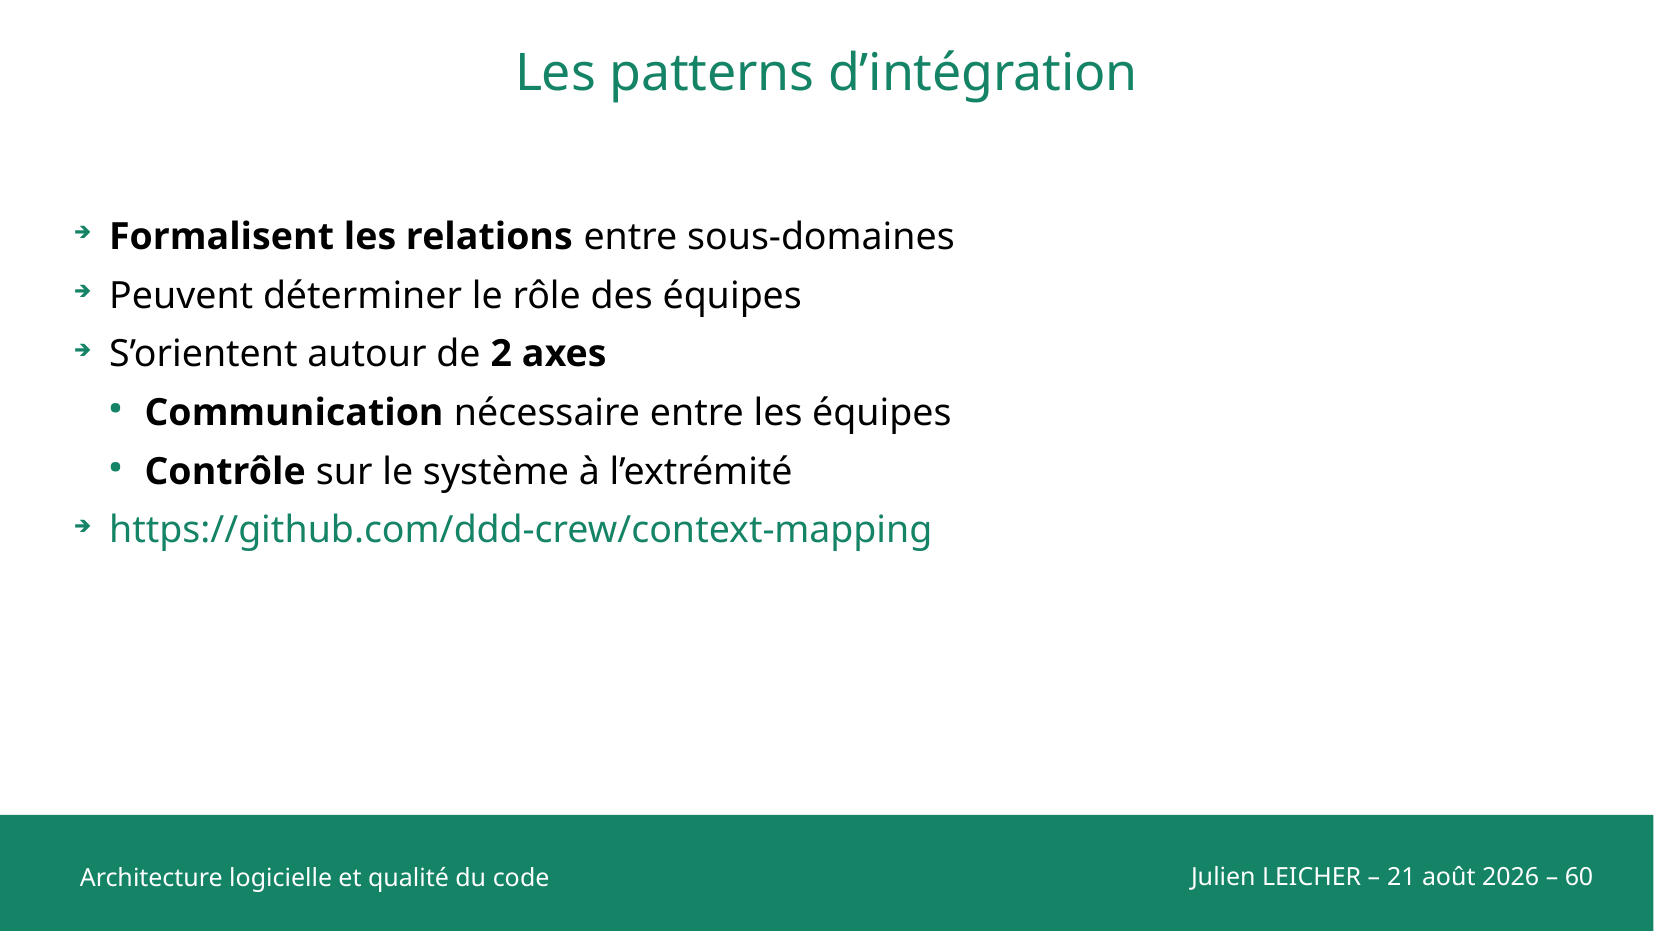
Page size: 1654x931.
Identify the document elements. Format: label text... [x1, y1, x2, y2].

text_box Architecture logicielle et qualité du code [64, 852, 798, 898]
text_box Formalisent les relations entre sous-domaines Peuvent déterminer le rôle des équipes S’orientent autour de 2 axes Communication nécessaire entre les équipes Contrôle sur le système à l’extrémité https://github.com/ddd-crew/context-mapping [59, 194, 1595, 678]
text_box Les patterns d’intégration [0, 27, 1654, 113]
text_box Julien LEICHER – 7 mars 2022 – <numéro> [0, 814, 1654, 931]
